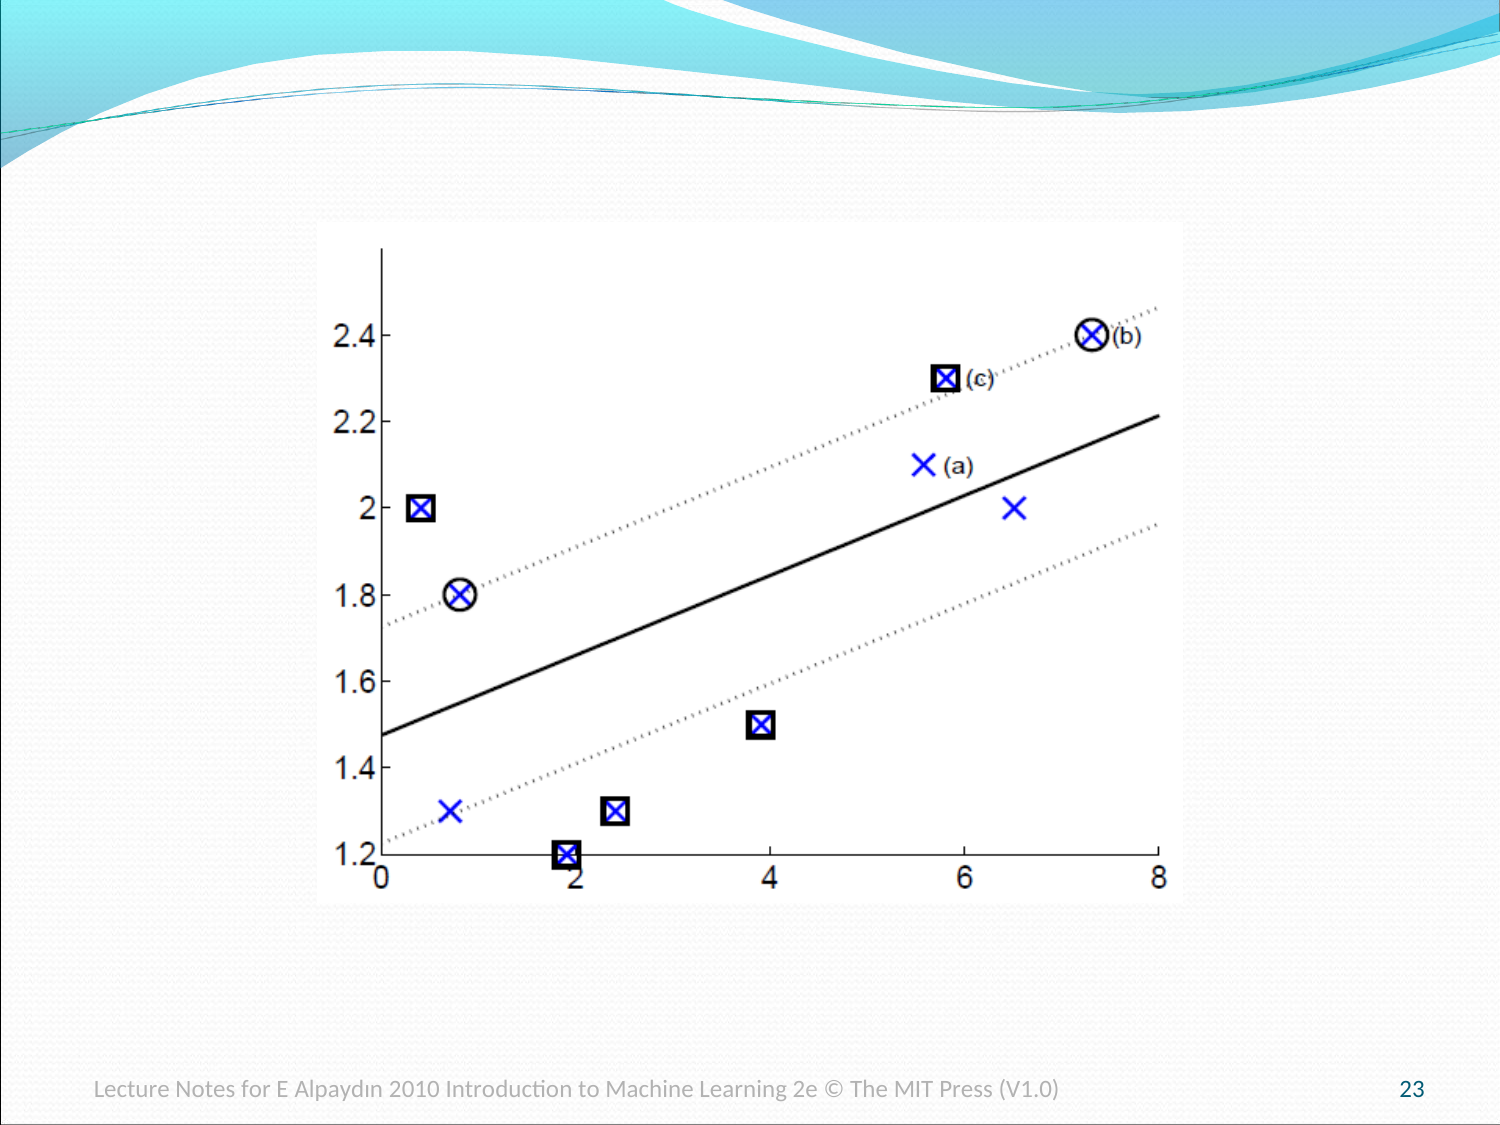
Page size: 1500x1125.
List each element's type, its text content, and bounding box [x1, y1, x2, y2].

picture [0, 0, 1500, 1125]
text_box <number> [1299, 1042, 1426, 1103]
text_box Lecture Notes for E Alpaydın 2010 Introduction to Machine Learning 2e © The MIT Press (V1.0) [93, 1042, 1254, 1103]
